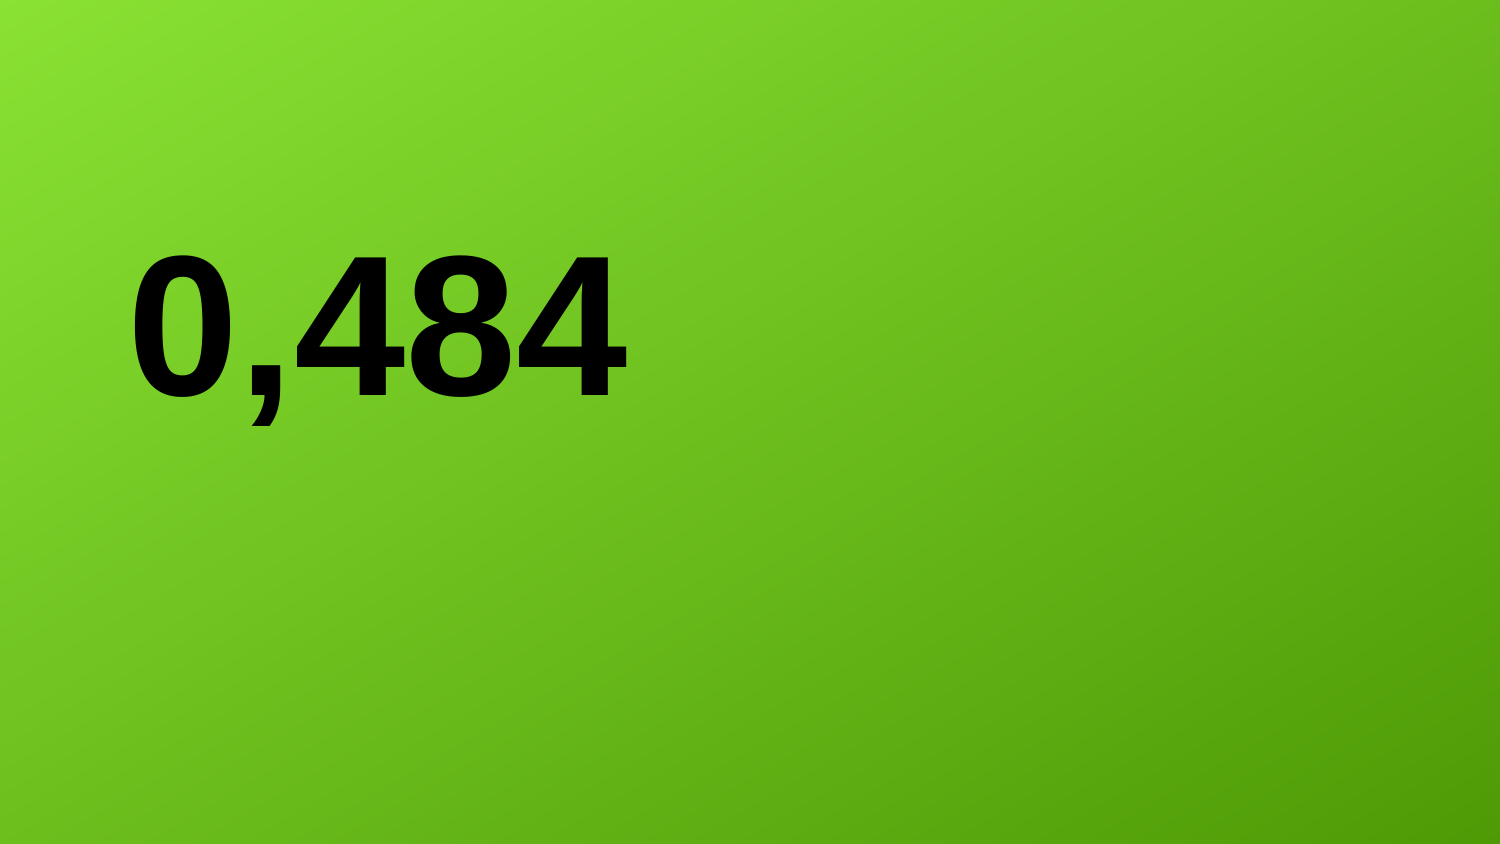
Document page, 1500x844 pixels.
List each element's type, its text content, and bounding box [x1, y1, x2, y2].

title 0,484 [112, 259, 1388, 451]
